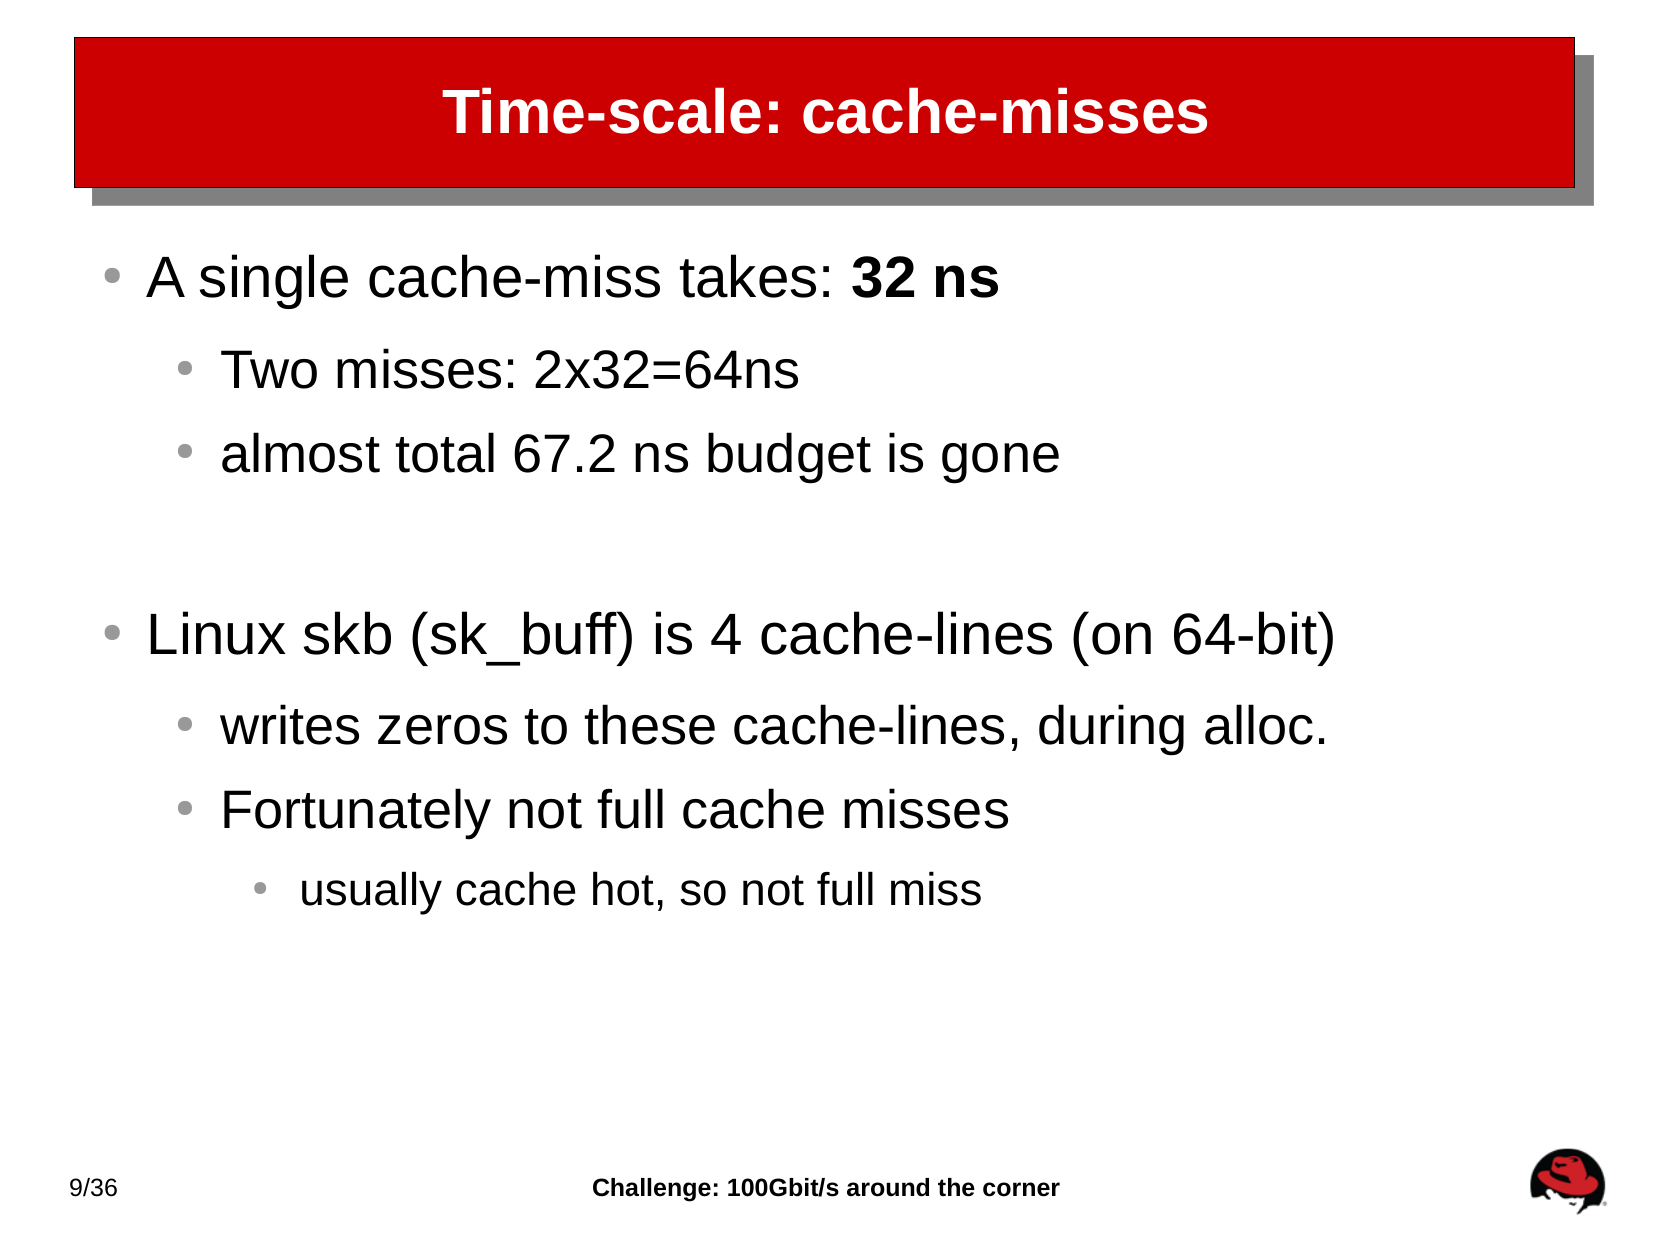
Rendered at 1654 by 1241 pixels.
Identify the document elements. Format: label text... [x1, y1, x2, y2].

list A single cache-miss takes: 32 ns Two misses: 2x32=64ns almost total 67.2 ns budget is gone Linux skb (sk_buff) is 4 cache-lines (on 64-bit) writes zeros to these cache-lines, during alloc. Fortunately not full cache misses usually cache hot, so not full miss [86, 244, 1575, 1039]
title Time-scale: cache-misses [82, 37, 1571, 188]
picture [1529, 1146, 1613, 1224]
